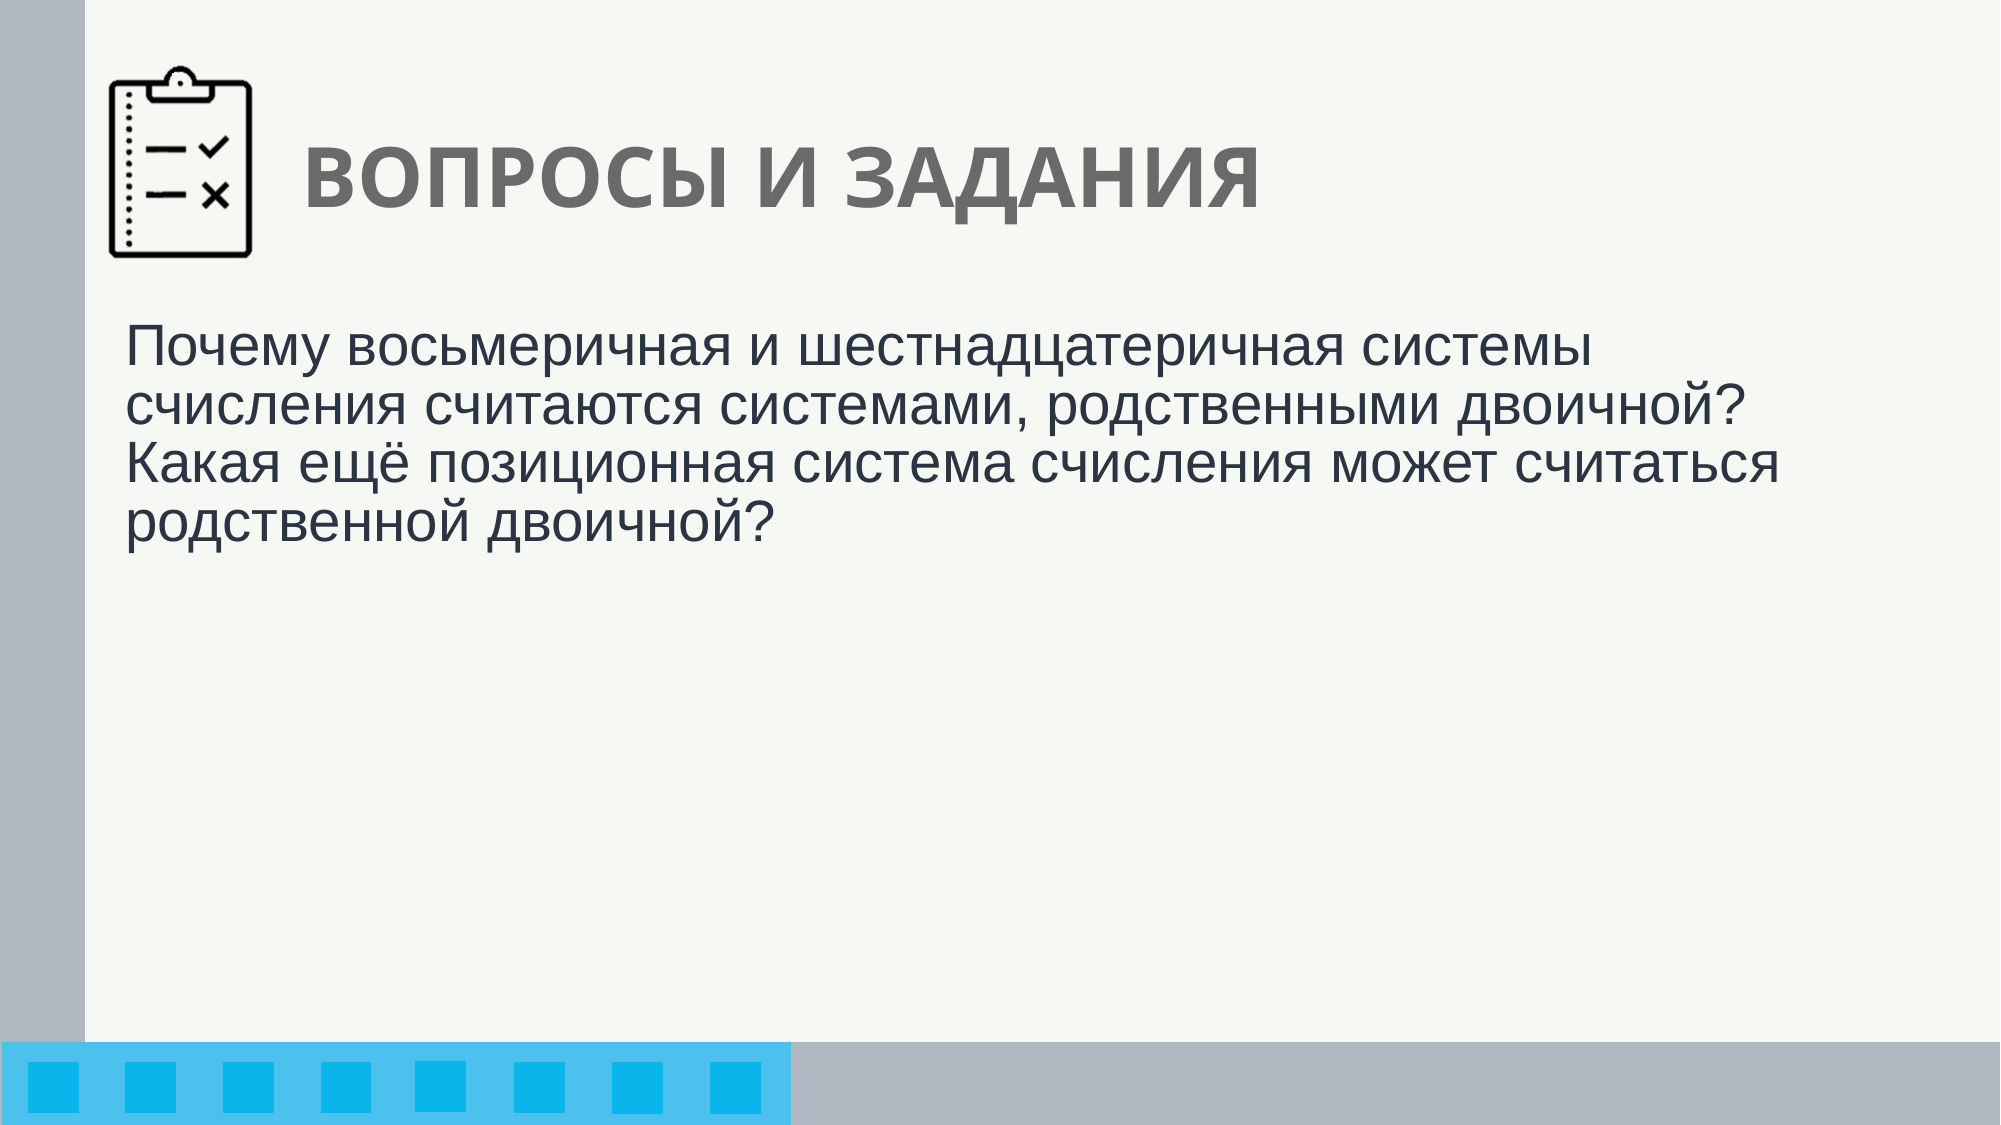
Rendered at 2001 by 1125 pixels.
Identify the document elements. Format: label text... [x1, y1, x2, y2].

list Почему восьмеричная и шестнадцатеричная системы счисления считаются системами, родственными двоичной? Какая ещё позиционная система счисления может считаться родст­венной двоичной? [110, 311, 1892, 1058]
title ВОПРОСЫ И ЗАДАНИЯ [285, 67, 1892, 286]
